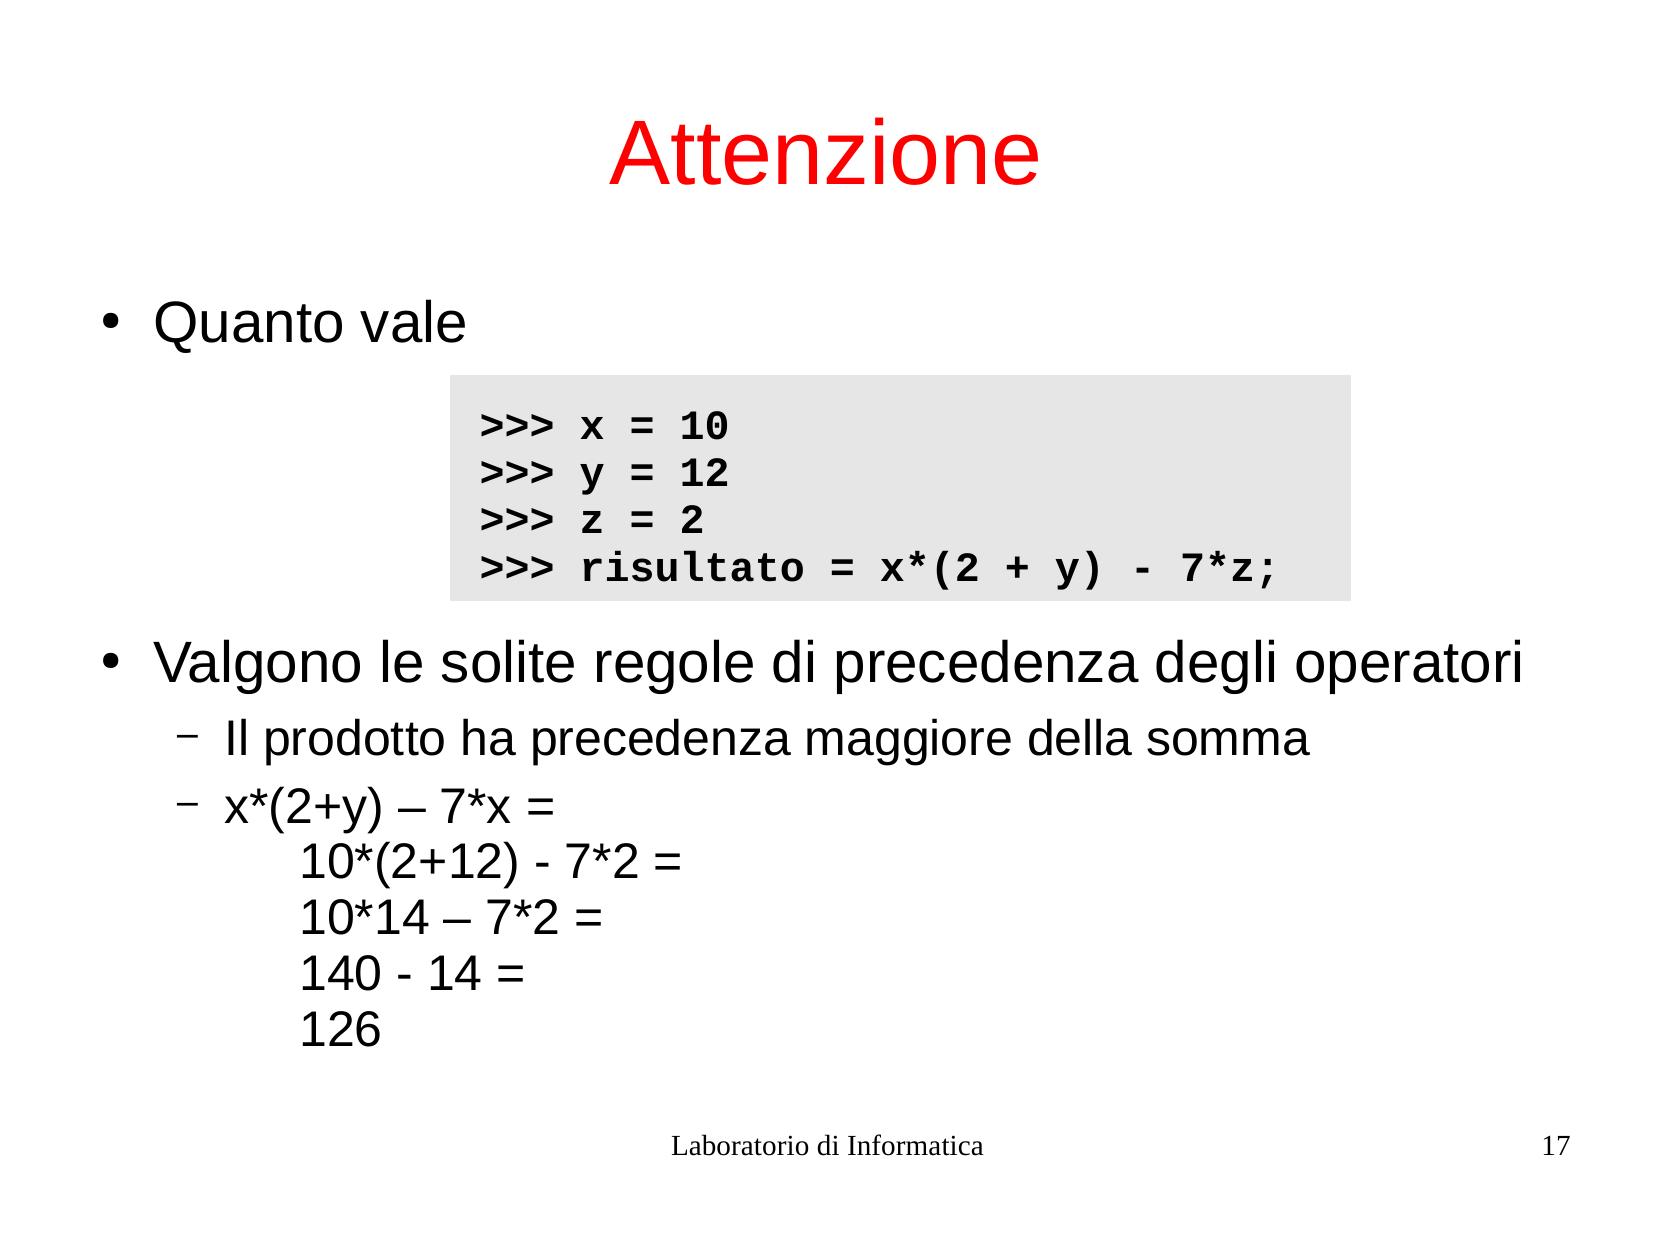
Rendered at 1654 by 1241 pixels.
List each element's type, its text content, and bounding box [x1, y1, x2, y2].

list Quanto vale Valgono le solite regole di precedenza degli operatori Il prodotto ha precedenza maggiore della somma x*(2+y) – 7*x = 10*(2+12) - 7*2 = 10*14 – 7*2 = 140 - 14 = 126 [82, 290, 1571, 1109]
title Attenzione [82, 49, 1571, 257]
text_box >>> x = 10 >>> y = 12 >>> z = 2 >>> risultato = x*(2 + y) - 7*z; [450, 375, 1351, 601]
